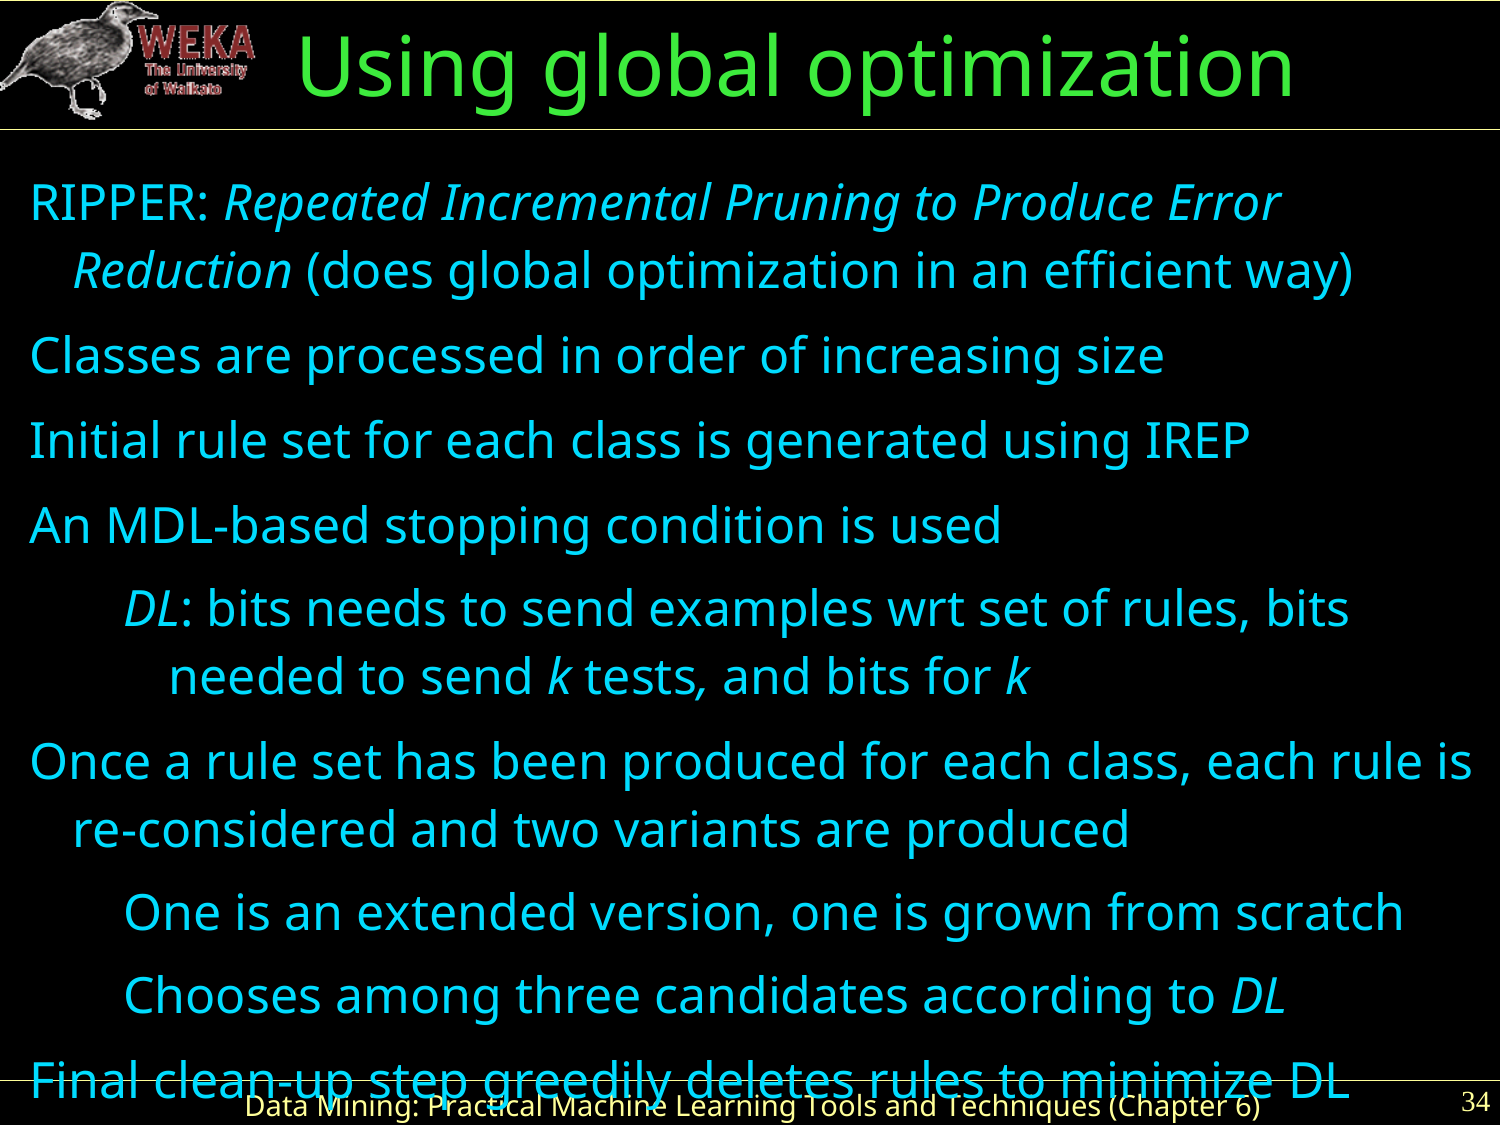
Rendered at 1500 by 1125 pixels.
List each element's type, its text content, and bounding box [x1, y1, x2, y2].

title Using global optimization [295, 0, 1486, 159]
list RIPPER: Repeated Incremental Pruning to Produce Error Reduction (does global optimization in an efficient way) Classes are processed in order of increasing size Initial rule set for each class is generated using IREP An MDL-based stopping condition is used DL: bits needs to send examples wrt set of rules, bits needed to send k tests, and bits for k Once a rule set has been produced for each class, each rule is re-considered and two variants are produced One is an extended version, one is grown from scratch Chooses among three candidates according to DL Final clean-up step greedily deletes rules to minimize DL [29, 167, 1500, 1054]
picture [0, 1, 266, 129]
